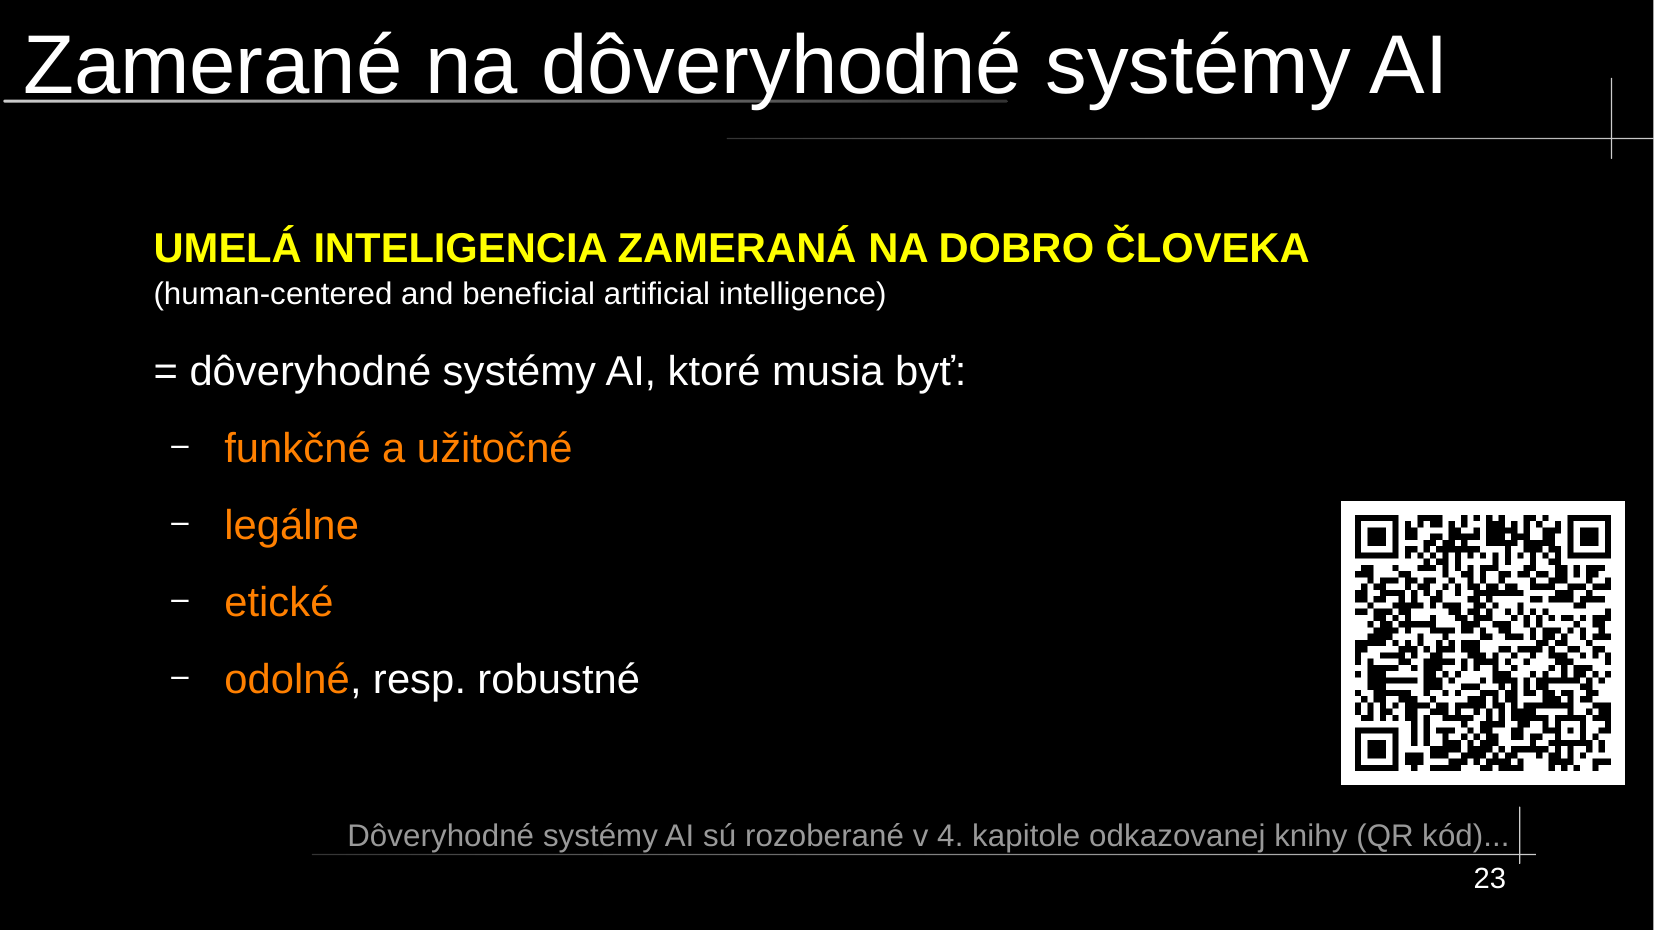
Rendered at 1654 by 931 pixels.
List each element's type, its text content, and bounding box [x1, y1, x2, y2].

title Dôveryhodné systémy AI sú rozoberané v 4. kapitole odkazovanej knihy (QR kód)... [29, 800, 1512, 871]
title Zamerané na dôveryhodné systémy AI [23, 11, 1589, 119]
list UMELÁ INTELIGENCIA ZAMERANÁ NA DOBRO ČLOVEKA (human-centered and beneficial artificial intelligence) = dôveryhodné systémy AI, ktoré musia byť: funkčné a užitočné legálne etické odolné, resp. robustné [82, 217, 1571, 758]
picture [1341, 501, 1625, 785]
